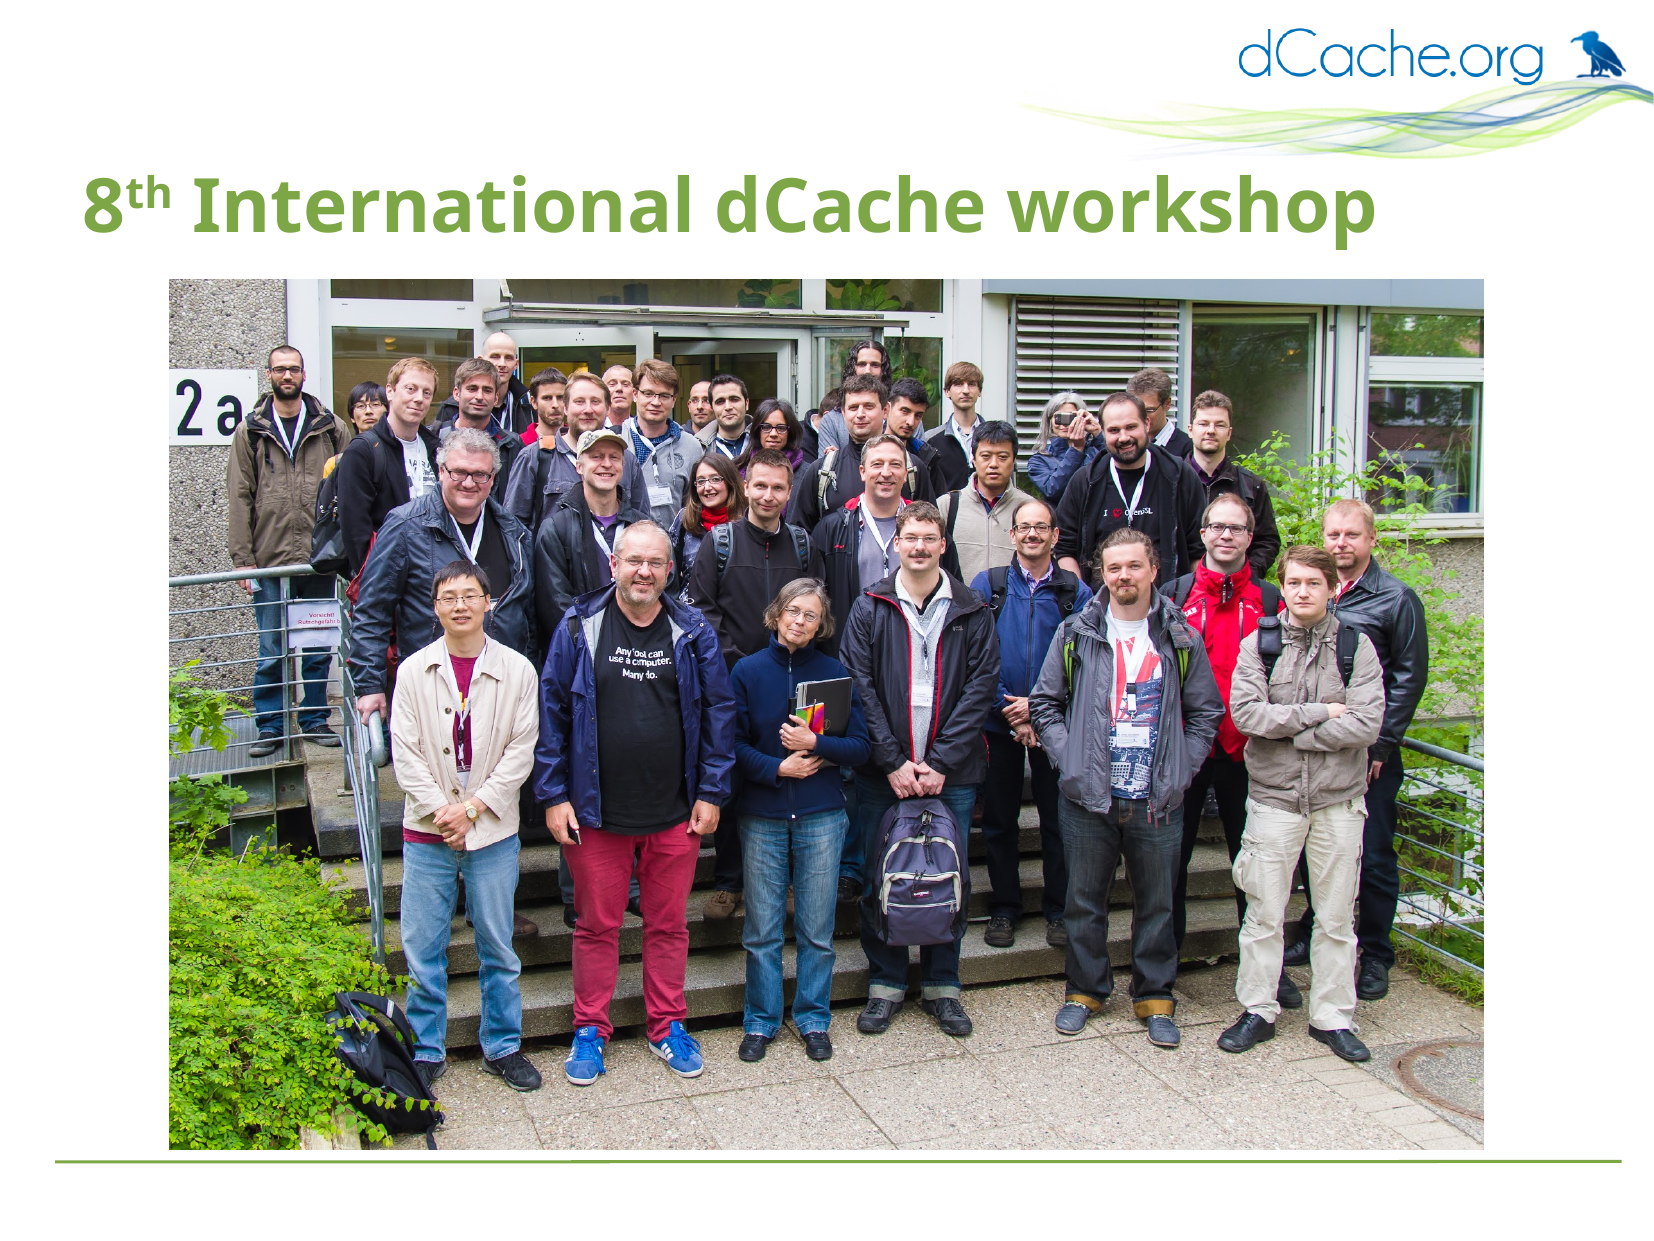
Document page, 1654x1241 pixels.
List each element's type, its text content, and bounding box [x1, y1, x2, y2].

picture [956, 16, 1654, 169]
title 8th International dCache workshop [82, 155, 1605, 252]
picture [169, 279, 1484, 1150]
